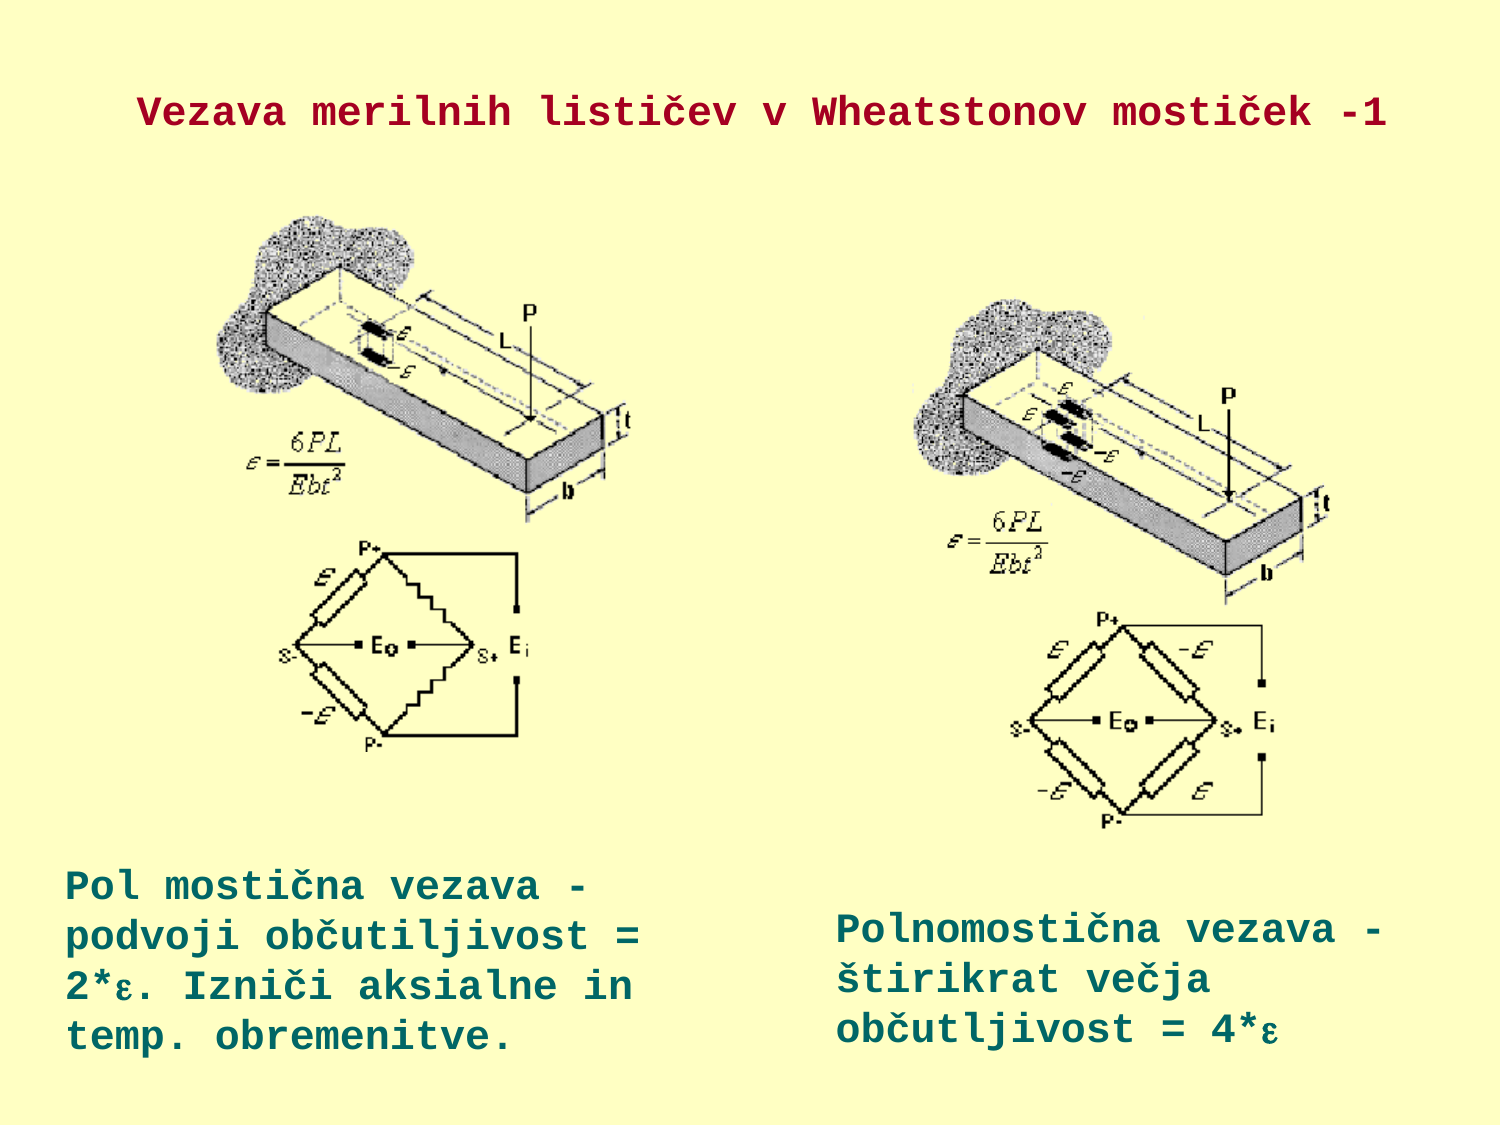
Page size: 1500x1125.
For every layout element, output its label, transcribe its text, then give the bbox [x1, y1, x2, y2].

title Vezava merilnih lističev v Wheatstonov mostiček -1 [88, 75, 1435, 142]
picture [903, 290, 1339, 833]
text_box Pol mostična vezava - podvoji občutiljivost = 2*. Izniči aksialne in temp. obremenitve. [49, 849, 751, 1066]
picture [265, 538, 541, 752]
picture [206, 207, 640, 534]
text_box Polnomostična vezava - štirikrat večja občutljivost = 4* [820, 893, 1434, 1059]
